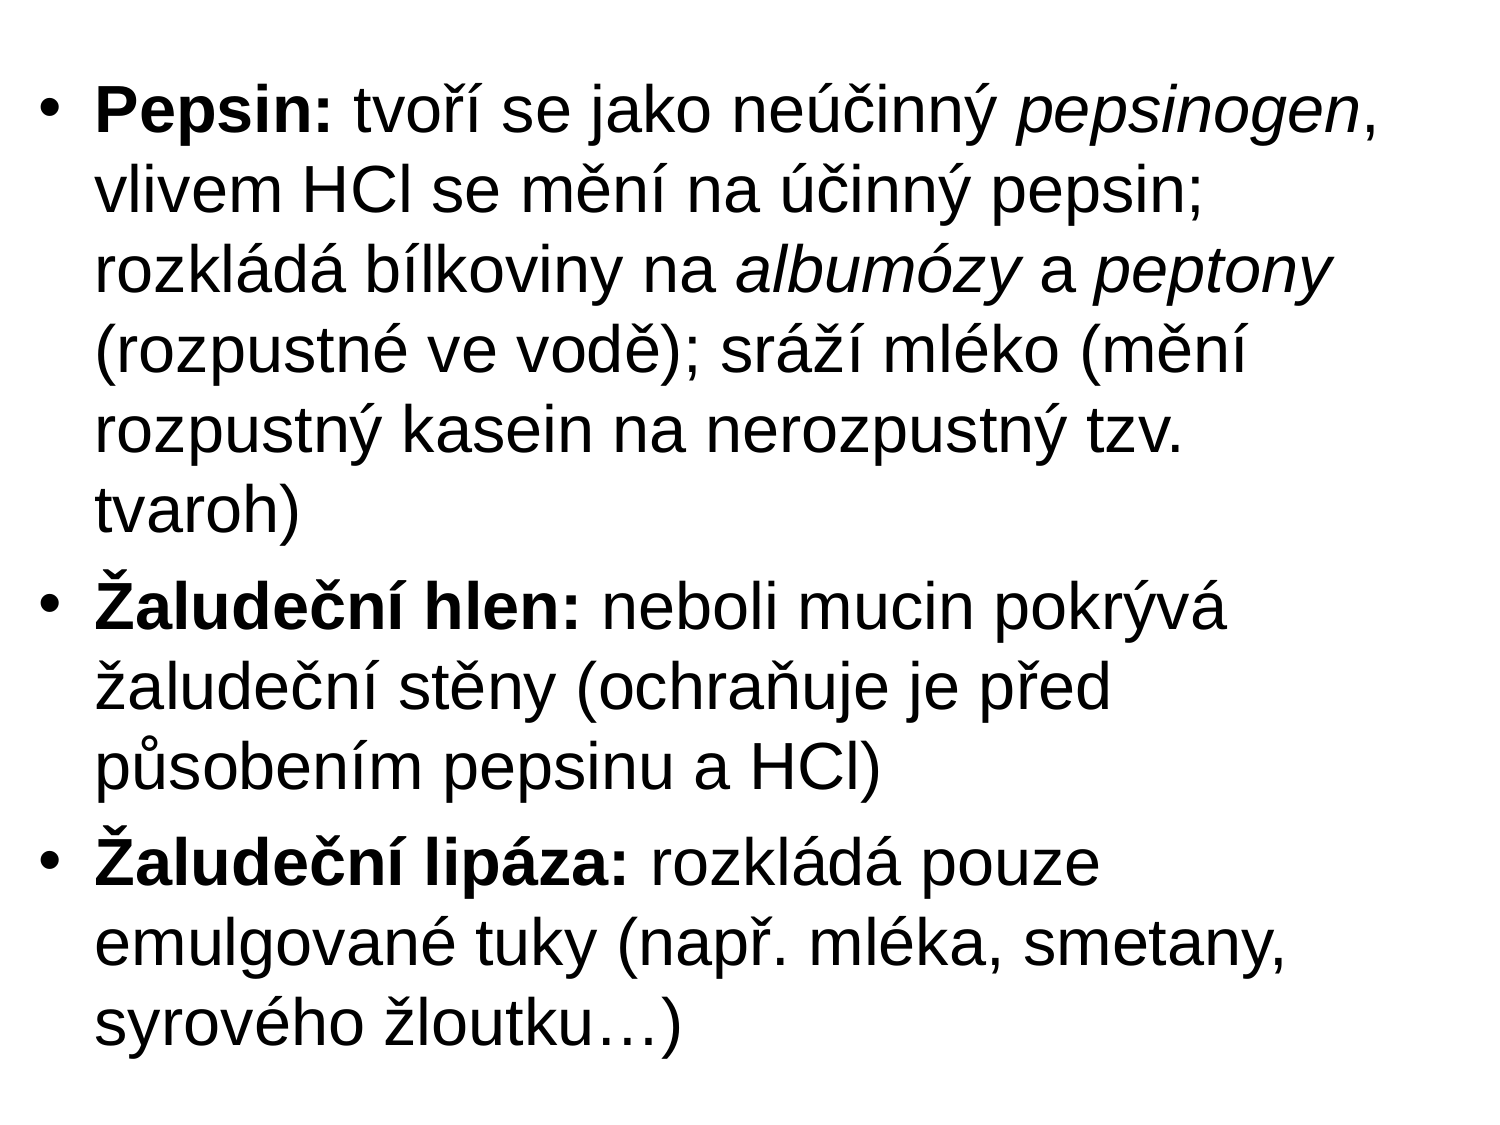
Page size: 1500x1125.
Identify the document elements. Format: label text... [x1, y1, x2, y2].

list Pepsin: tvoří se jako neúčinný pepsinogen, vlivem HCl se mění na účinný pepsin; rozkládá bílkoviny na albumózy a peptony (rozpustné ve vodě); sráží mléko (mění rozpustný kasein na nerozpustný tzv. tvaroh) Žaludeční hlen: neboli mucin pokrývá žaludeční stěny (ochraňuje je před působením pepsinu a HCl) Žaludeční lipáza: rozkládá pouze emulgované tuky (např. mléka, smetany, syrového žloutku…) [23, 58, 1427, 1067]
